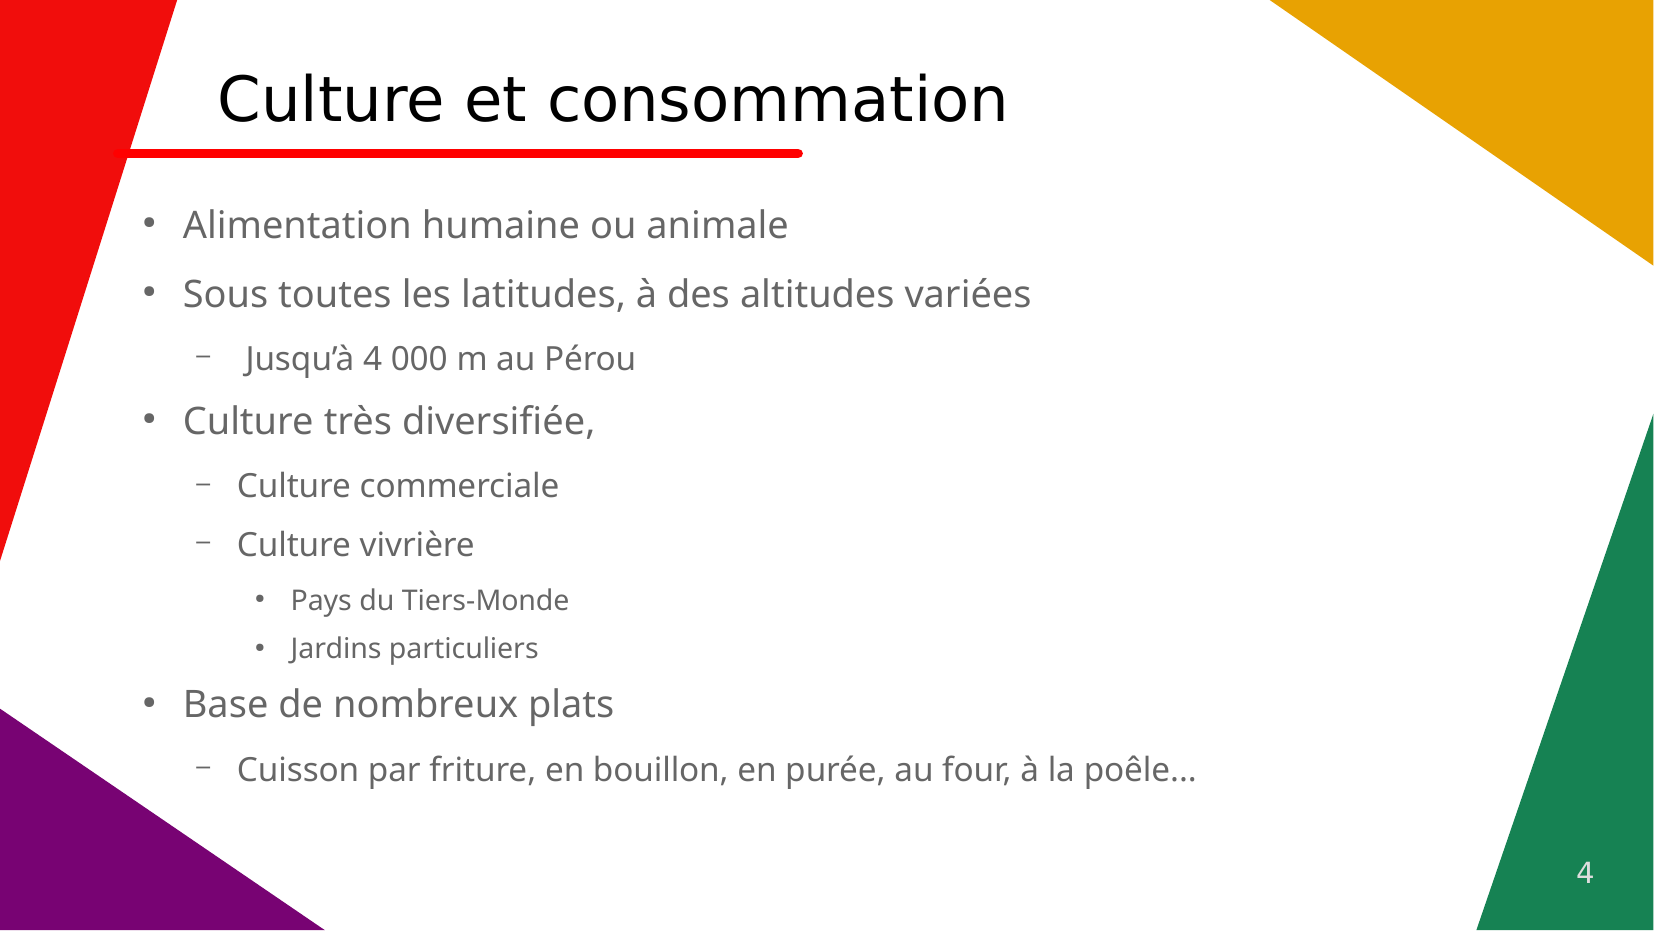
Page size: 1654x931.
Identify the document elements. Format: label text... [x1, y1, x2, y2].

list Alimentation humaine ou animale Sous toutes les latitudes, à des altitudes variées Jusqu’à 4 000 m au Pérou Culture très diversifiée, Culture commerciale Culture vivrière Pays du Tiers-Monde Jardins particuliers Base de nombreux plats Cuisson par friture, en bouillon, en purée, au four, à la poêle... [129, 198, 1211, 798]
title Culture et consommation [217, 21, 1300, 178]
